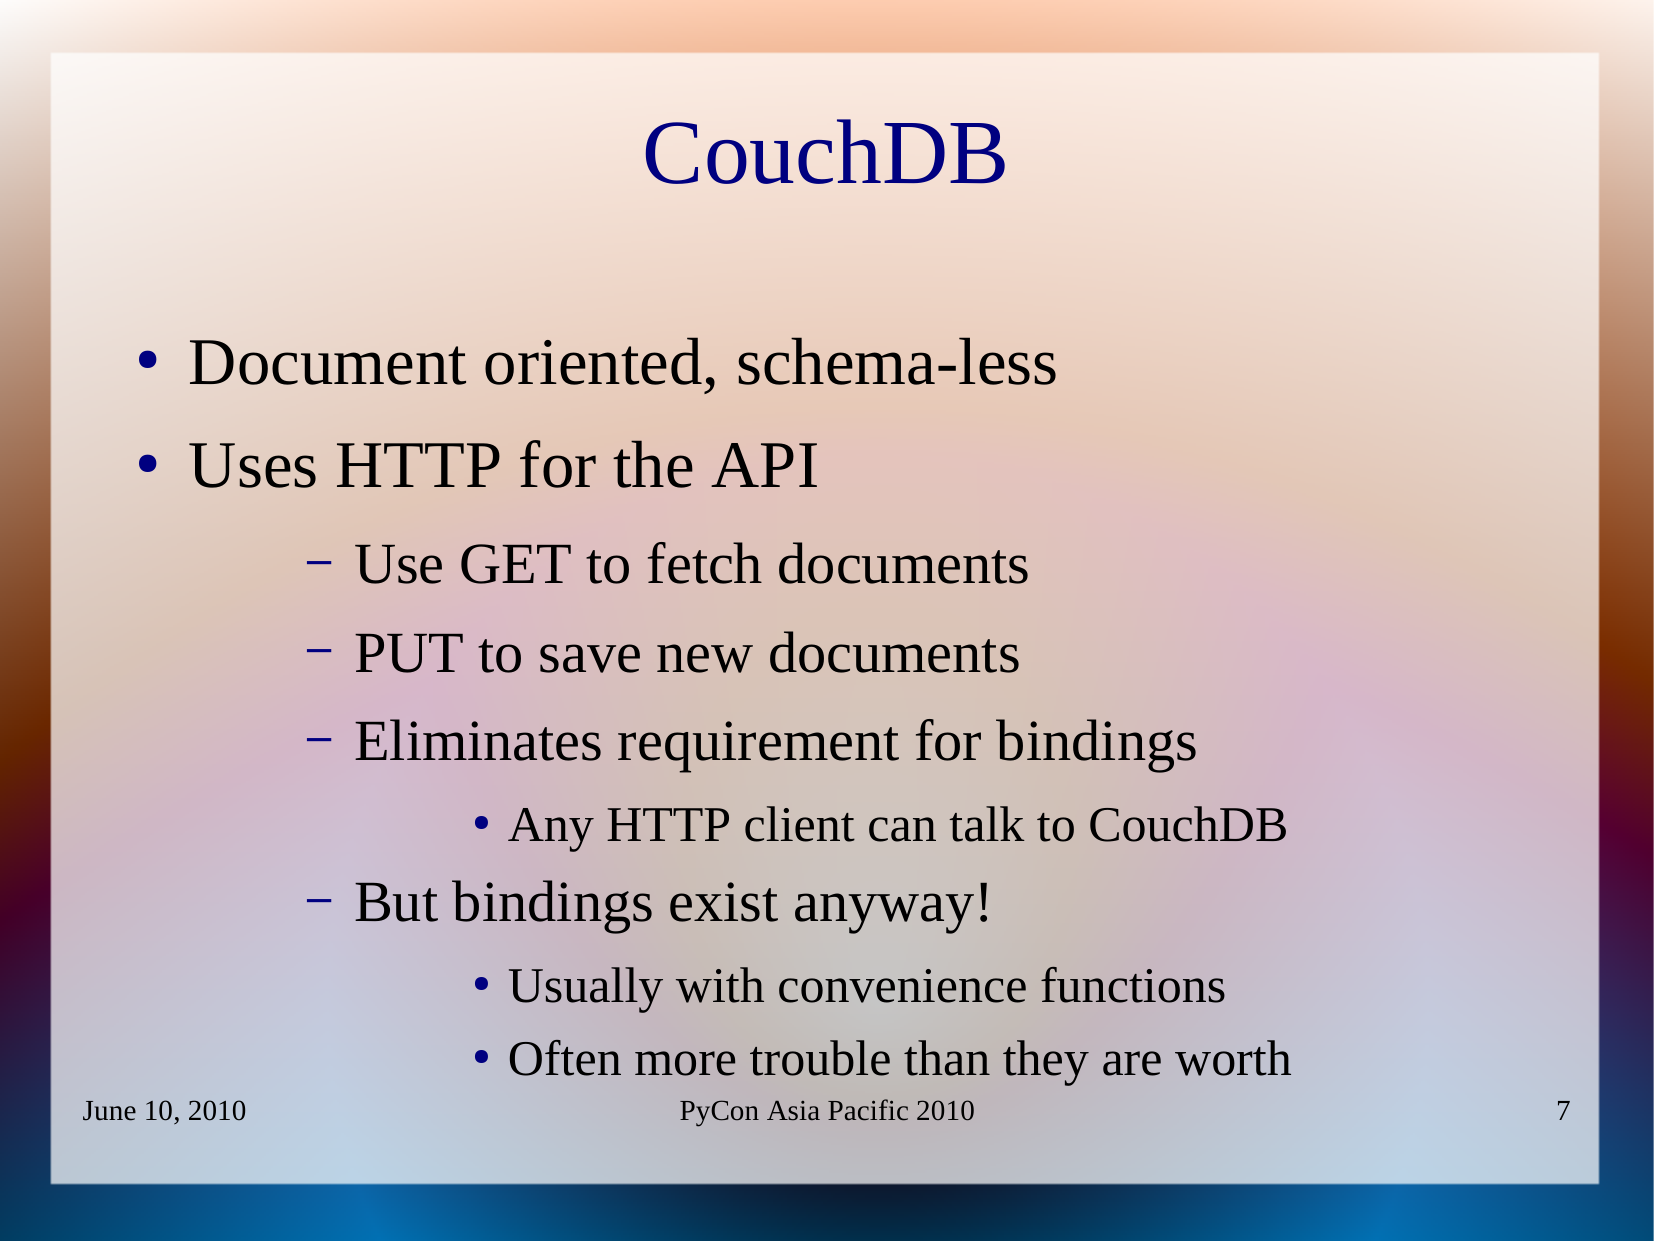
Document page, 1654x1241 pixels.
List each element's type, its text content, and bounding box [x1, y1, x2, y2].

list Document oriented, schema-less Uses HTTP for the API Use GET to fetch documents PUT to save new documents Eliminates requirement for bindings Any HTTP client can talk to CouchDB But bindings exist anyway! Usually with convenience functions Often more trouble than they are worth [118, 324, 1571, 1093]
title CouchDB [82, 49, 1571, 257]
picture [0, 0, 1654, 1241]
